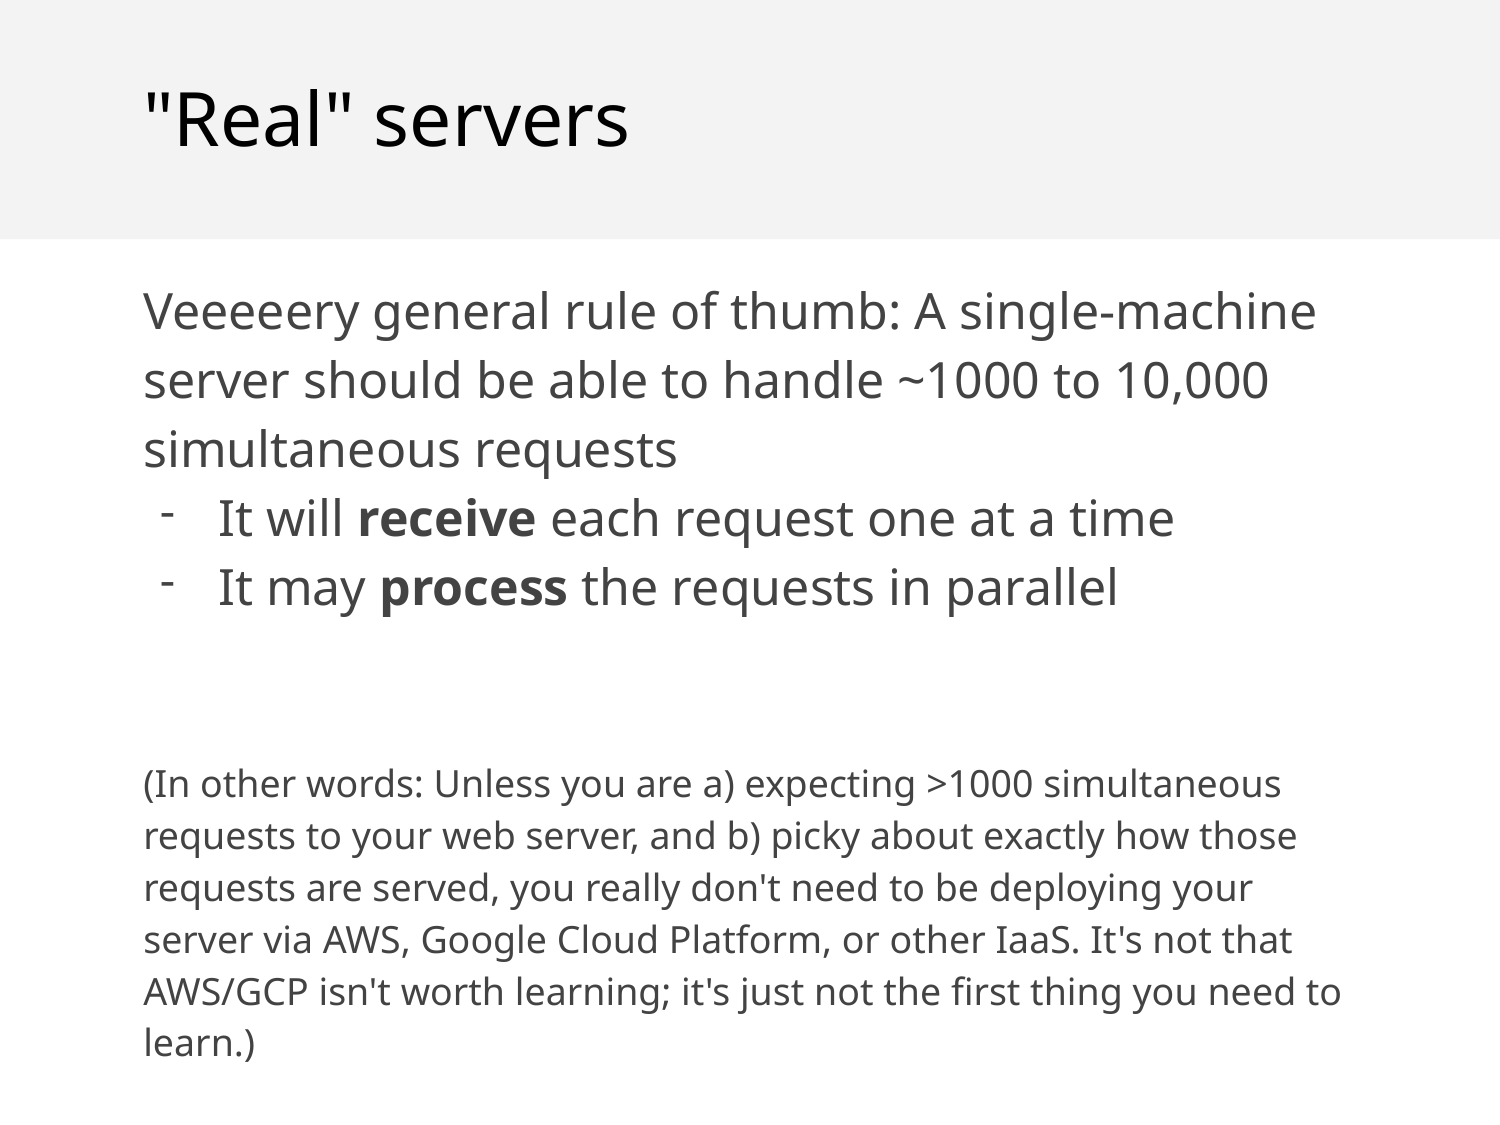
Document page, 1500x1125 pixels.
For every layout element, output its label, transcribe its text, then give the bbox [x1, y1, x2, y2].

list Veeeeery general rule of thumb: A single-machine server should be able to handle ~1000 to 10,000 simultaneous requests It will receive each request one at a time It may process the requests in parallel (In other words: Unless you are a) expecting >1000 simultaneous requests to your web server, and b) picky about exactly how those requests are served, you really don't need to be deploying your server via AWS, Google Cloud Platform, or other IaaS. It's not that AWS/GCP isn't worth learning; it's just not the first thing you need to learn.) [128, 255, 1372, 1004]
title "Real" servers [128, 56, 1372, 183]
